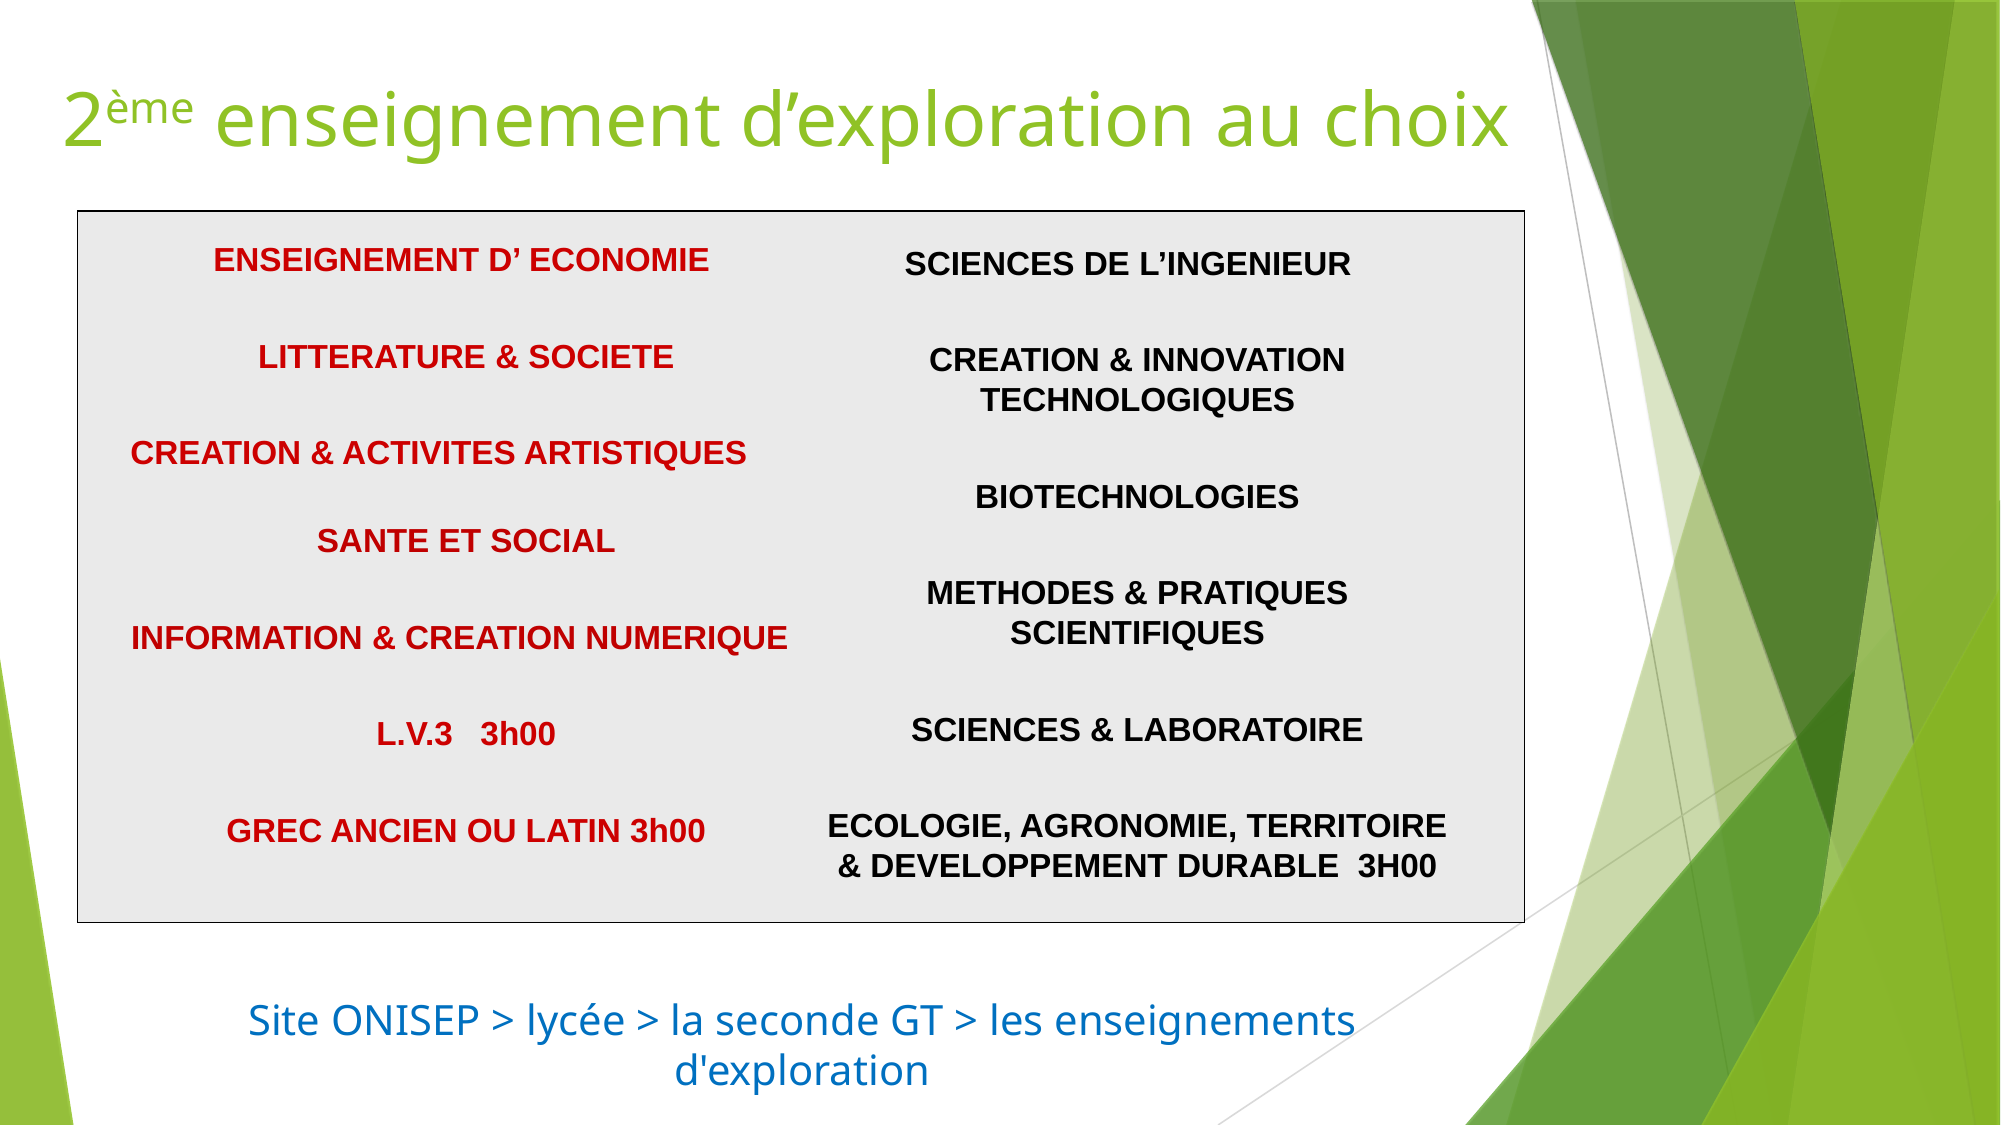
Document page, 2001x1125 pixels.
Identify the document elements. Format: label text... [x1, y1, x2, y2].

text_box 2ème enseignement d’exploration au choix [47, 63, 1564, 169]
text_box SCIENCES DE L’INGENIEUR CREATION & INNOVATION TECHNOLOGIQUES BIOTECHNOLOGIES METHODES & PRATIQUES SCIENTIFIQUES SCIENCES & LABORATOIRE ECOLOGIE, AGRONOMIE, TERRITOIRE & DEVELOPPEMENT DURABLE 3H00 [800, 234, 1475, 892]
text_box ENSEIGNEMENT D’ ECONOMIE LITTERATURE & SOCIETE CREATION & ACTIVITES ARTISTIQUES SANTE ET SOCIAL INFORMATION & CREATION NUMERIQUE L.V.3 3h00 GREC ANCIEN OU LATIN 3h00 [106, 230, 827, 857]
text_box [77, 210, 1525, 923]
text_box Site ONISEP > lycée > la seconde GT > les enseignements d'exploration [106, 986, 1498, 1102]
